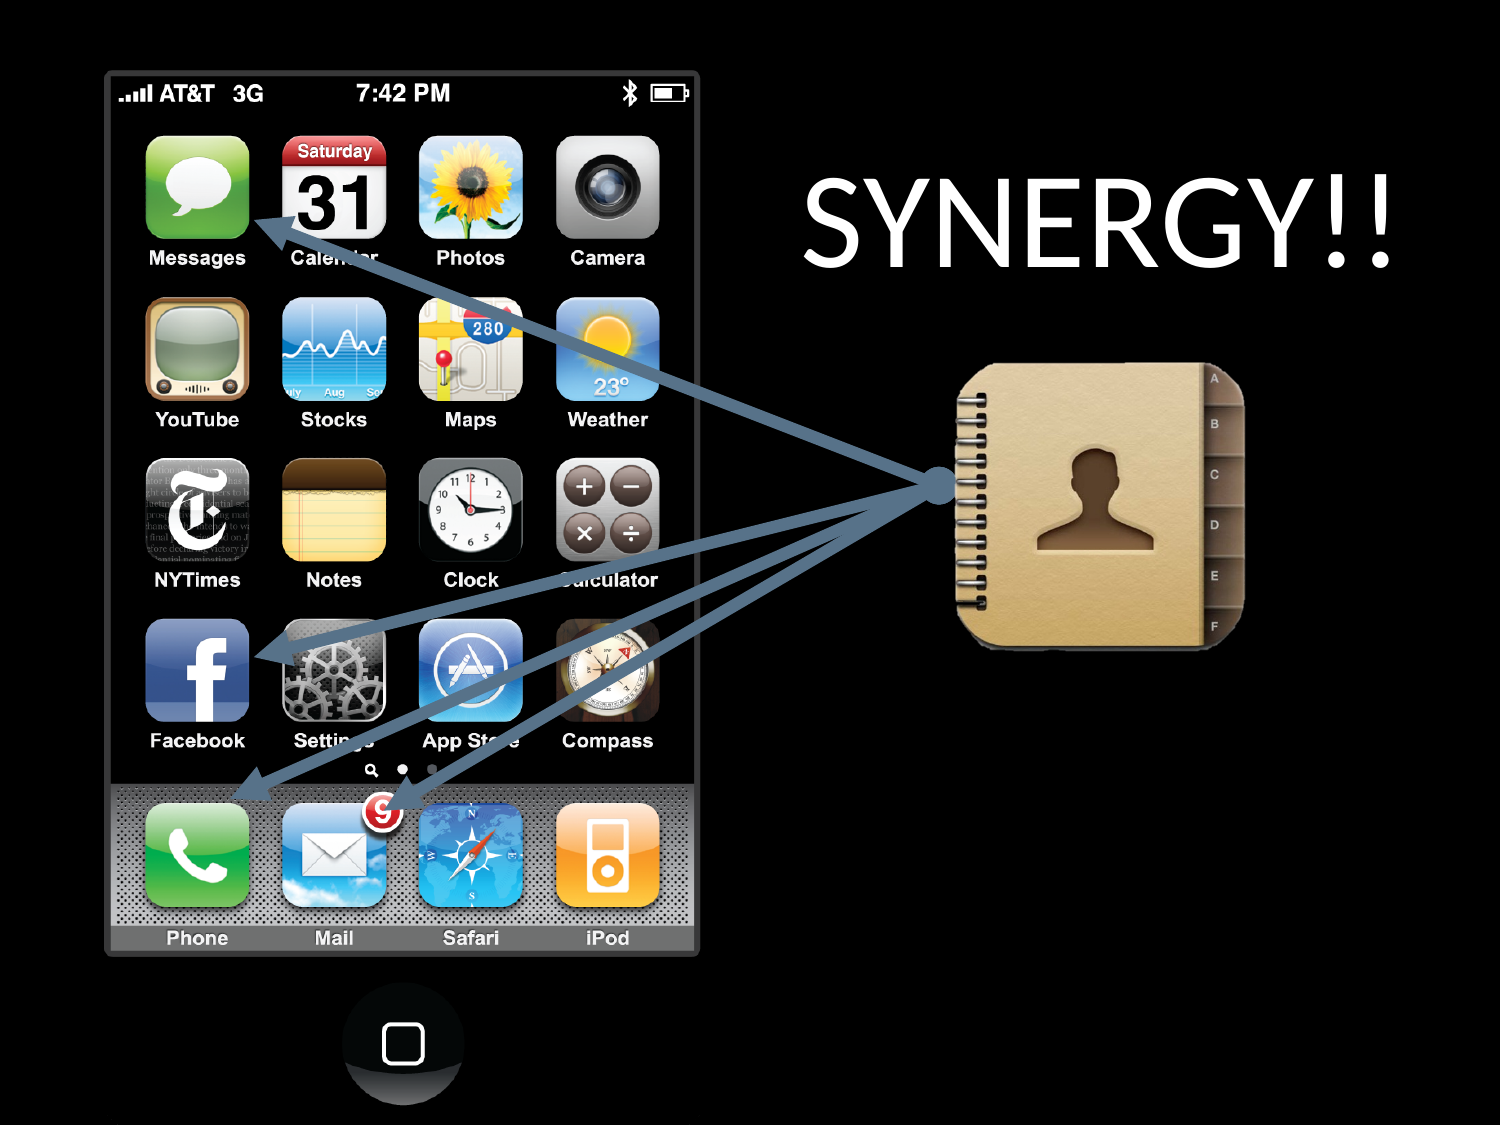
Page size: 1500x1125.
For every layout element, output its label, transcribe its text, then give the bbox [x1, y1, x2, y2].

text_box SYNERGY!! [785, 121, 1436, 303]
picture [947, 356, 1252, 664]
picture [76, 0, 730, 1125]
